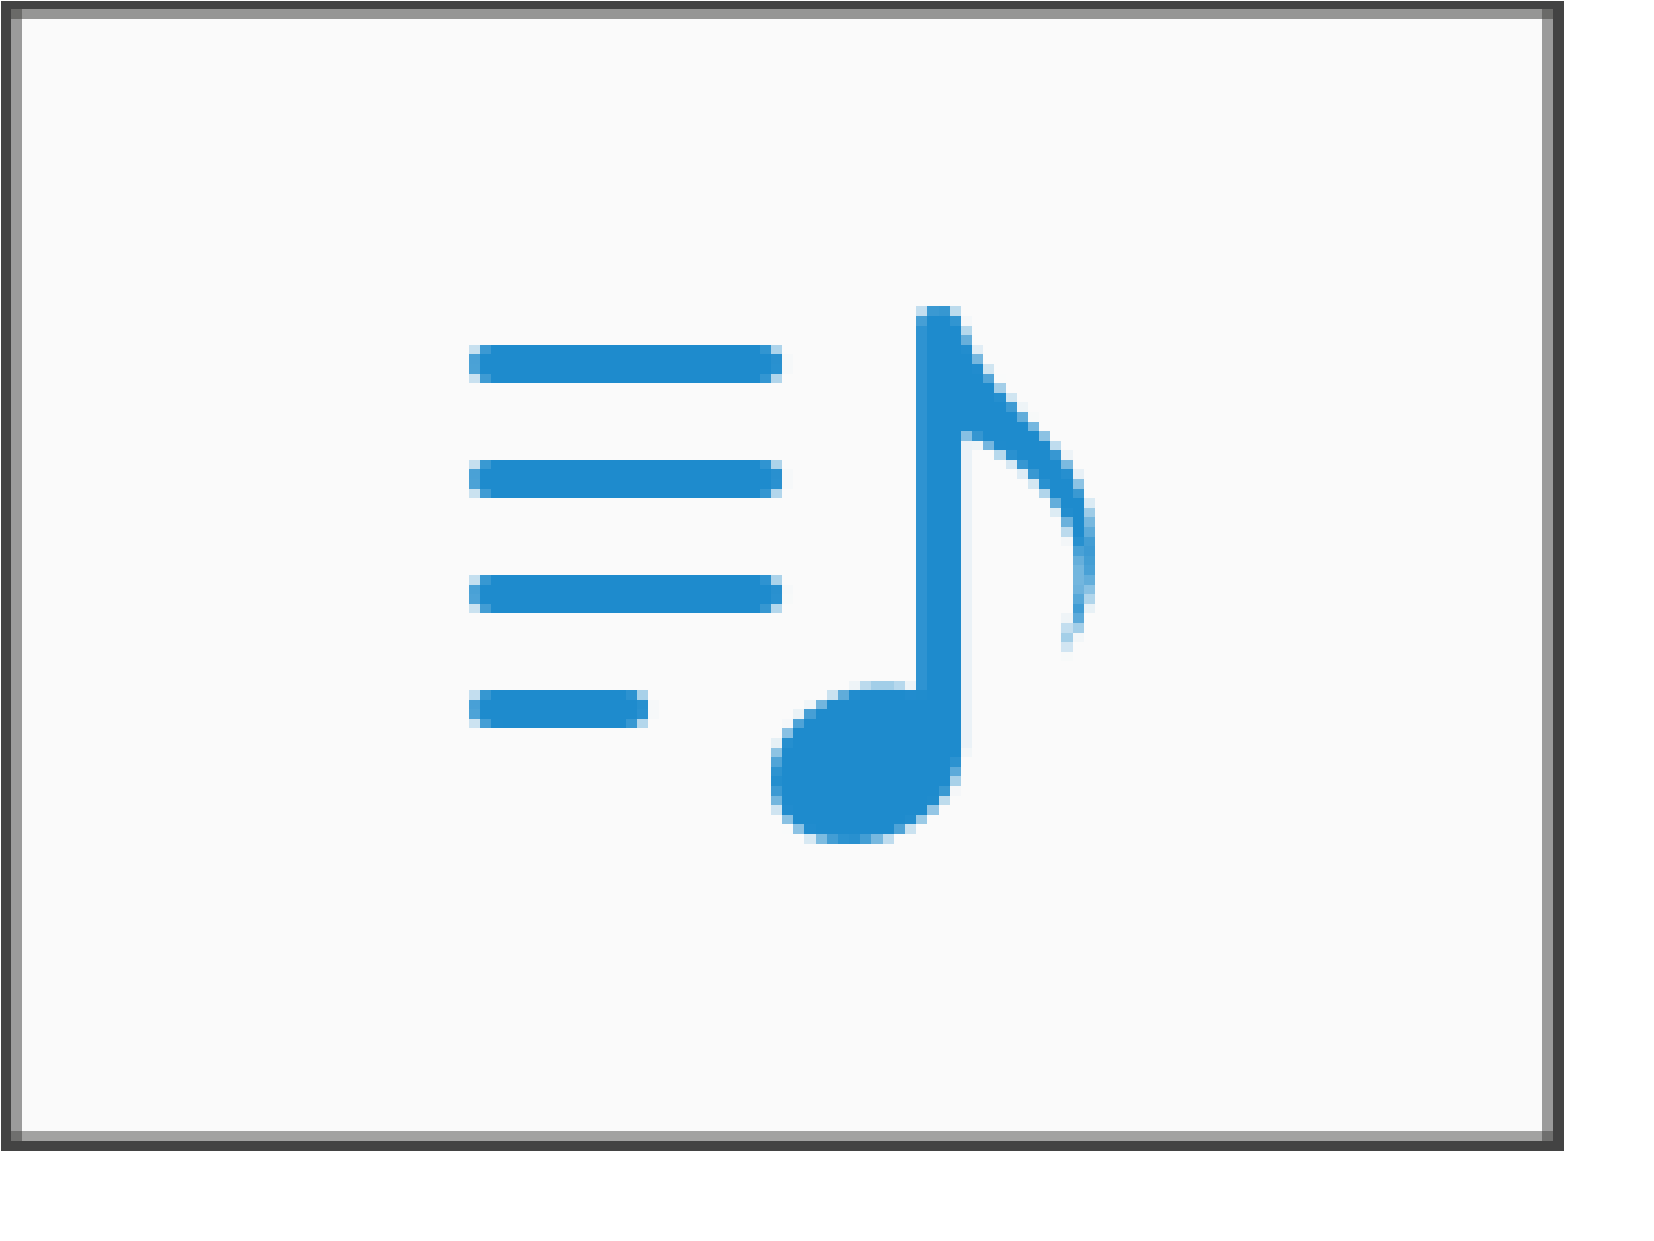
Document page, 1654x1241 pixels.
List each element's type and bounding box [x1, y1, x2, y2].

text_box [0, 0, 1565, 1152]
